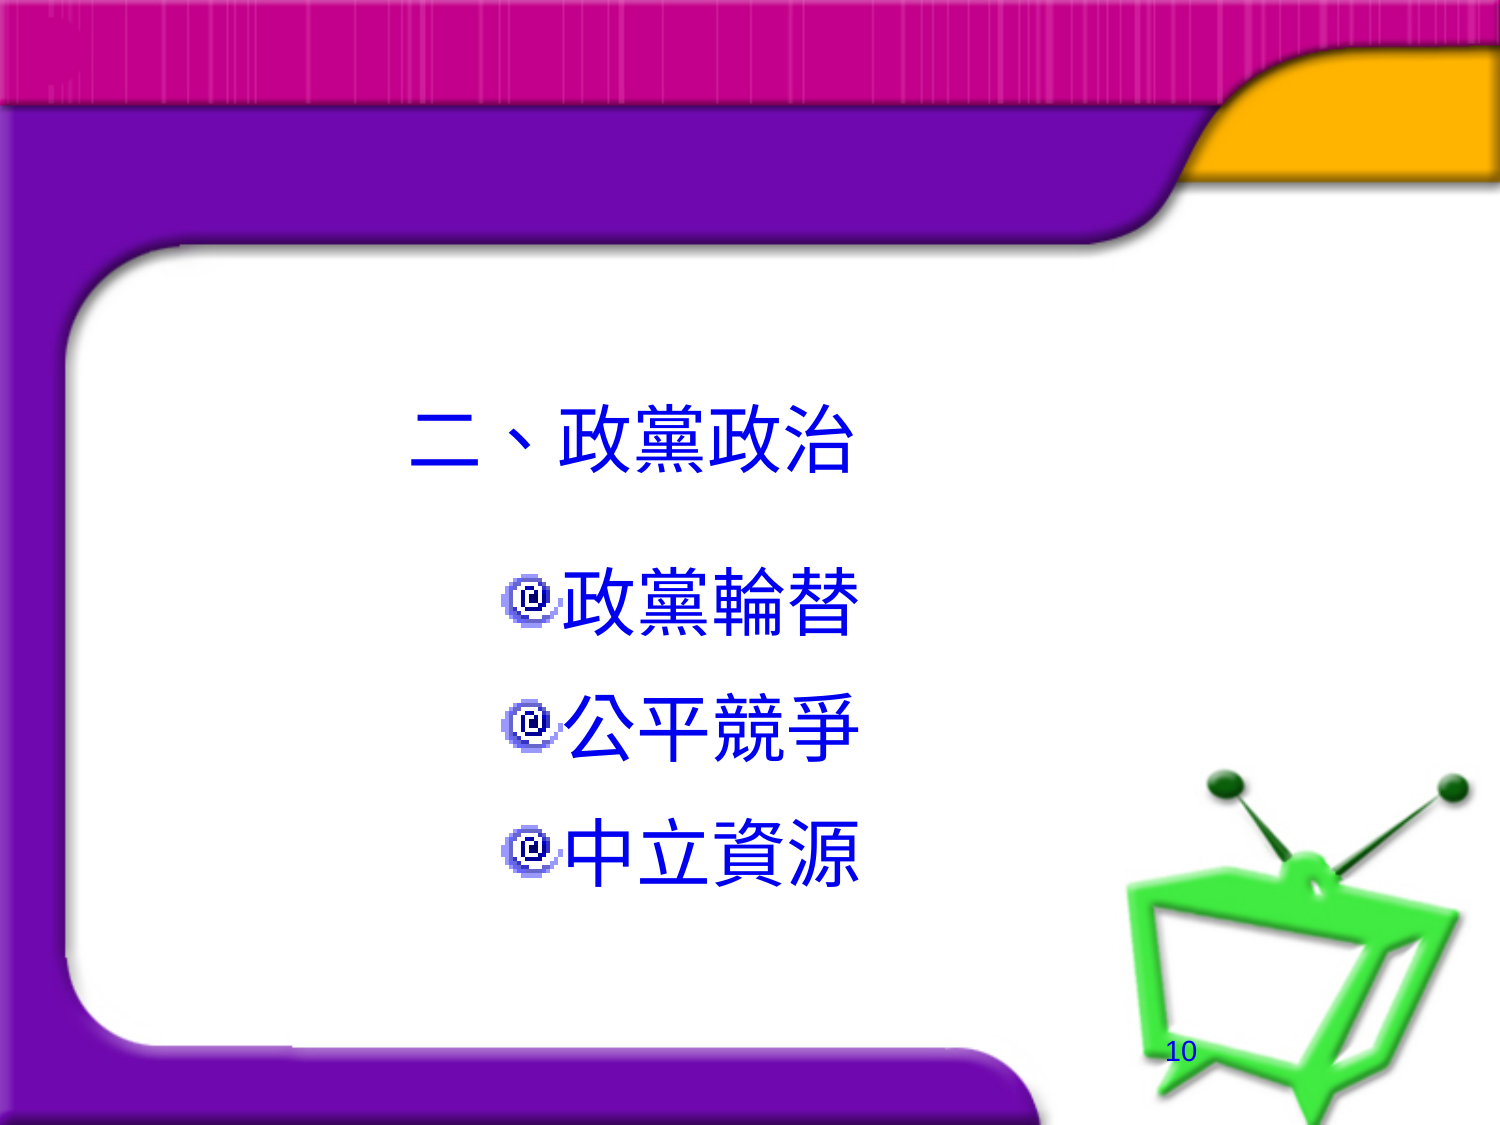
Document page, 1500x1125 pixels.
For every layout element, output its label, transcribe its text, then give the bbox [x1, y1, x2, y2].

list 二、政黨政治 政黨輪替 公平競爭 中立資源 [336, 385, 1319, 997]
text_box [1149, 1025, 1463, 1101]
